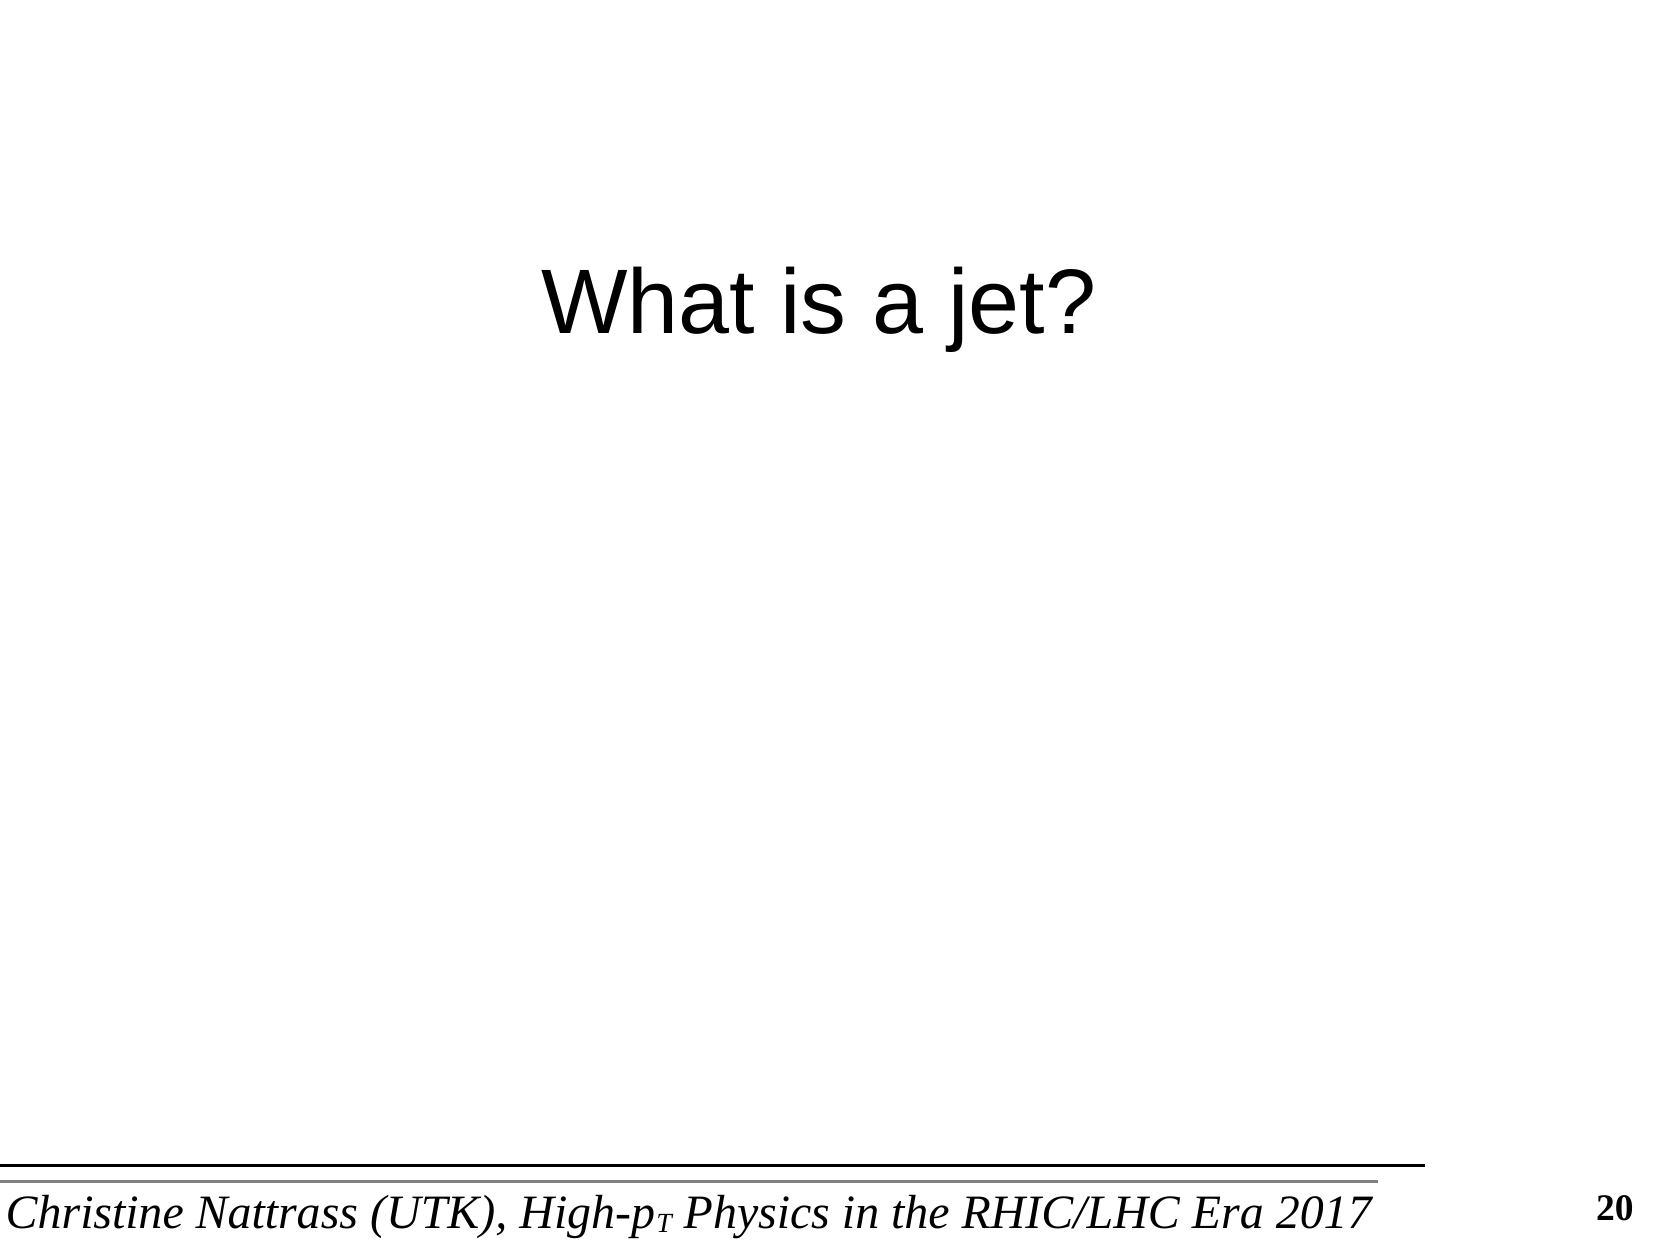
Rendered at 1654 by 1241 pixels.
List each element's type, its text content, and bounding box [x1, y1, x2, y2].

title What is a jet? [75, 198, 1564, 406]
